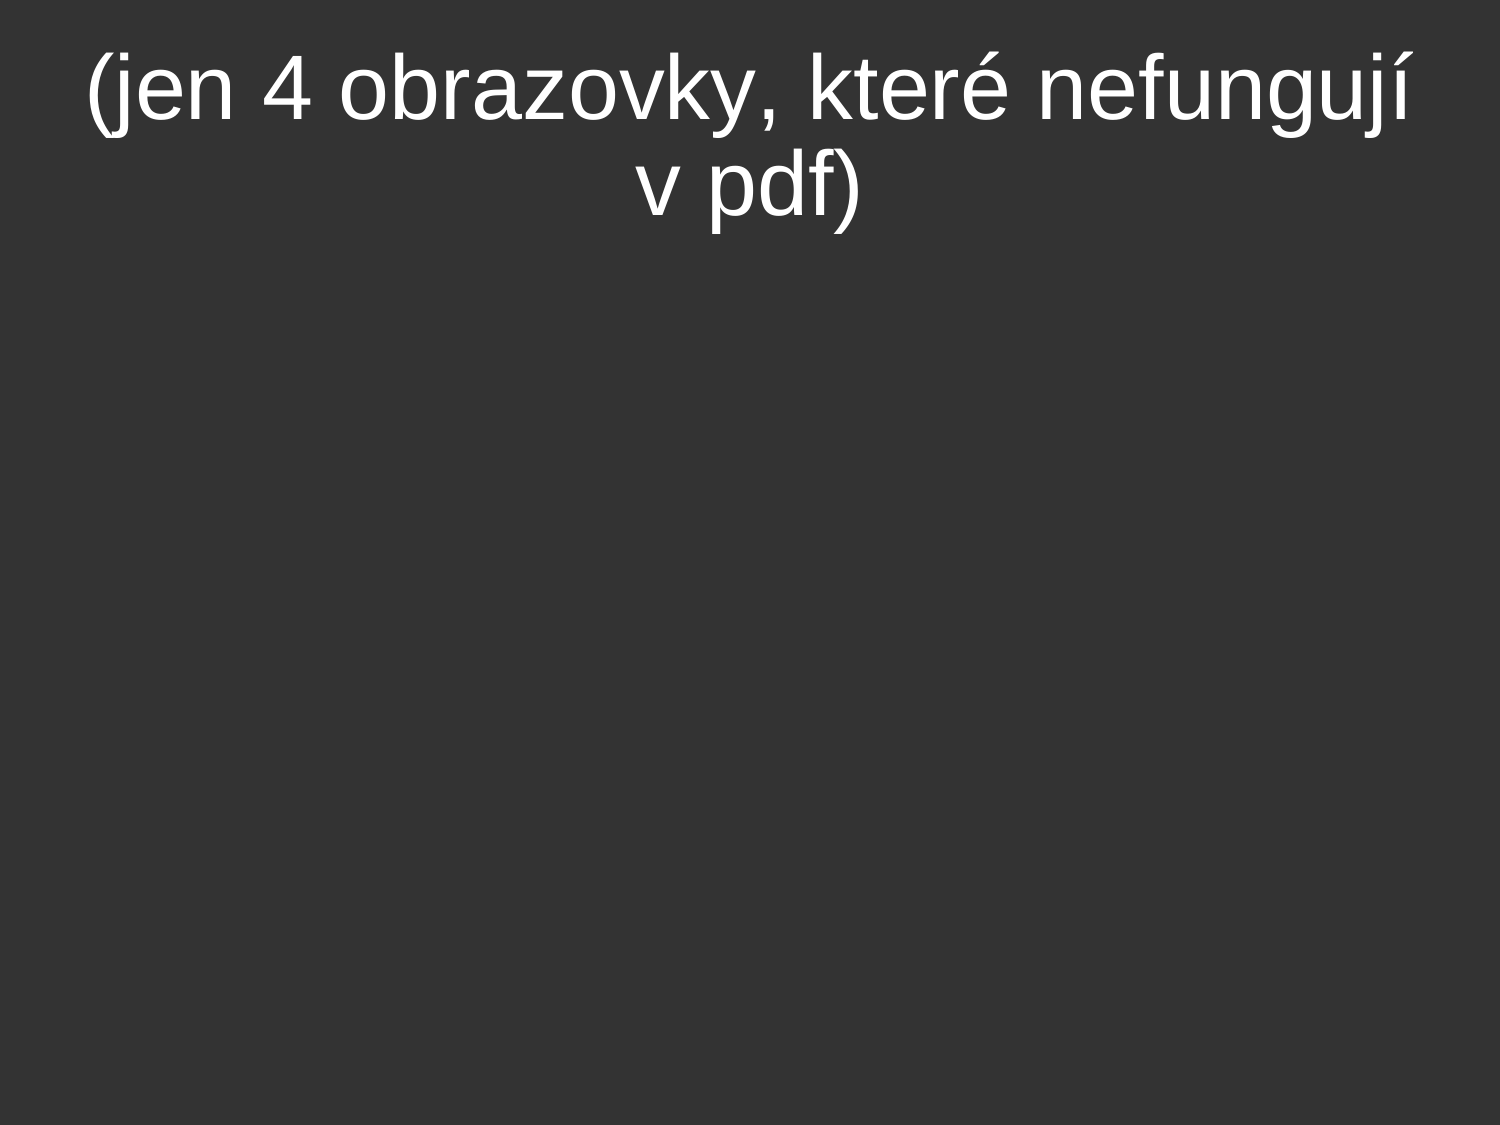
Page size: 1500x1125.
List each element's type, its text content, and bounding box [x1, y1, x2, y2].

title (jen 4 obrazovky, které nefungují v pdf) [75, 21, 1425, 257]
